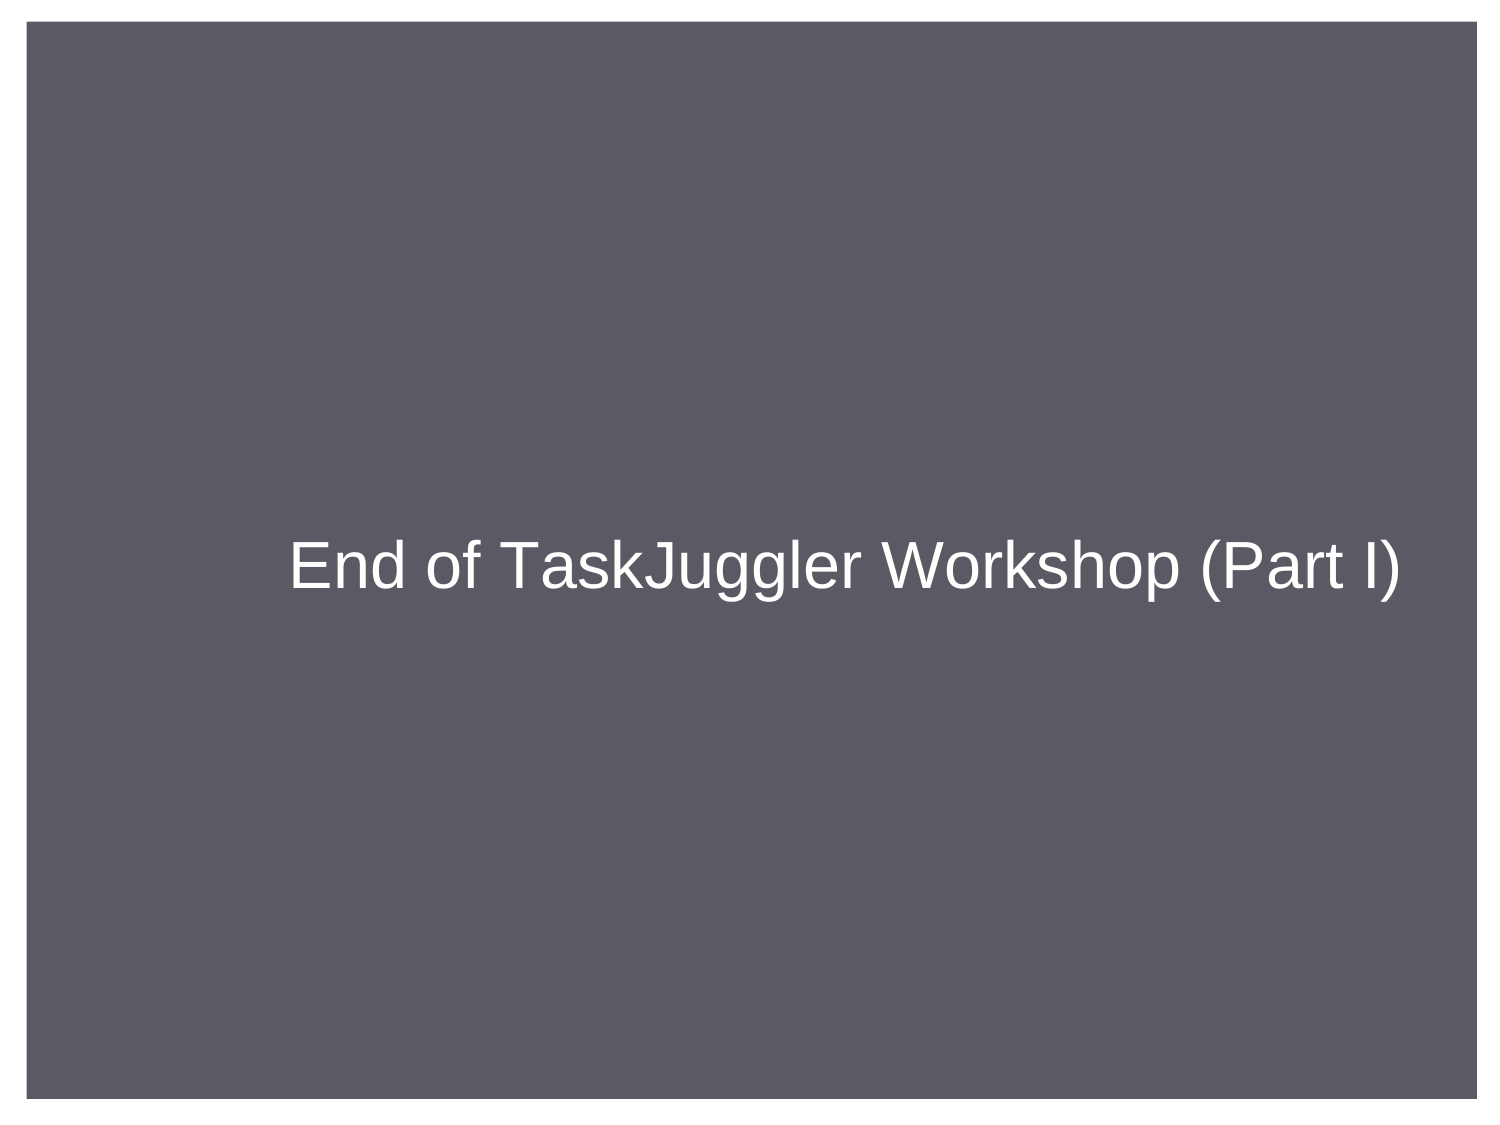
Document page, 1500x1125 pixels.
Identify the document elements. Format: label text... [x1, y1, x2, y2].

title End of TaskJuggler Workshop (Part I) [54, 468, 1405, 656]
